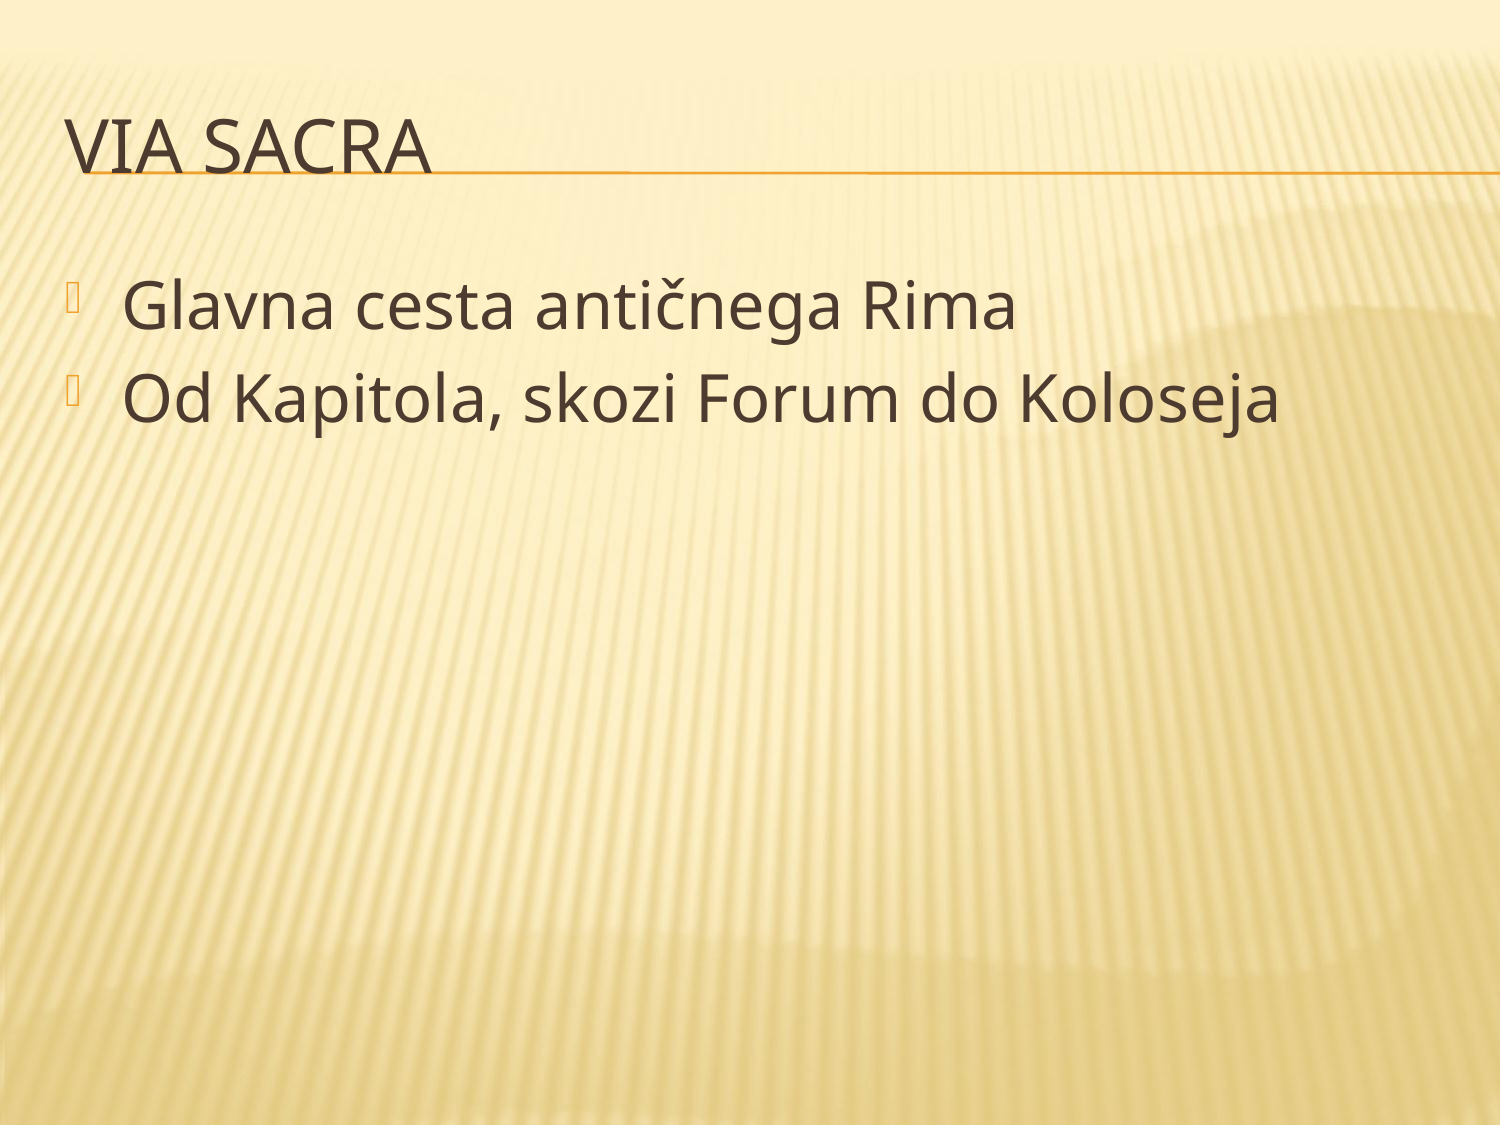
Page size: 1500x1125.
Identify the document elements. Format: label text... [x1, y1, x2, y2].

title Via sacra [50, 75, 1475, 213]
list Glavna cesta antičnega Rima Od Kapitola, skozi Forum do Koloseja [50, 254, 1475, 998]
picture [0, 0, 1500, 1125]
